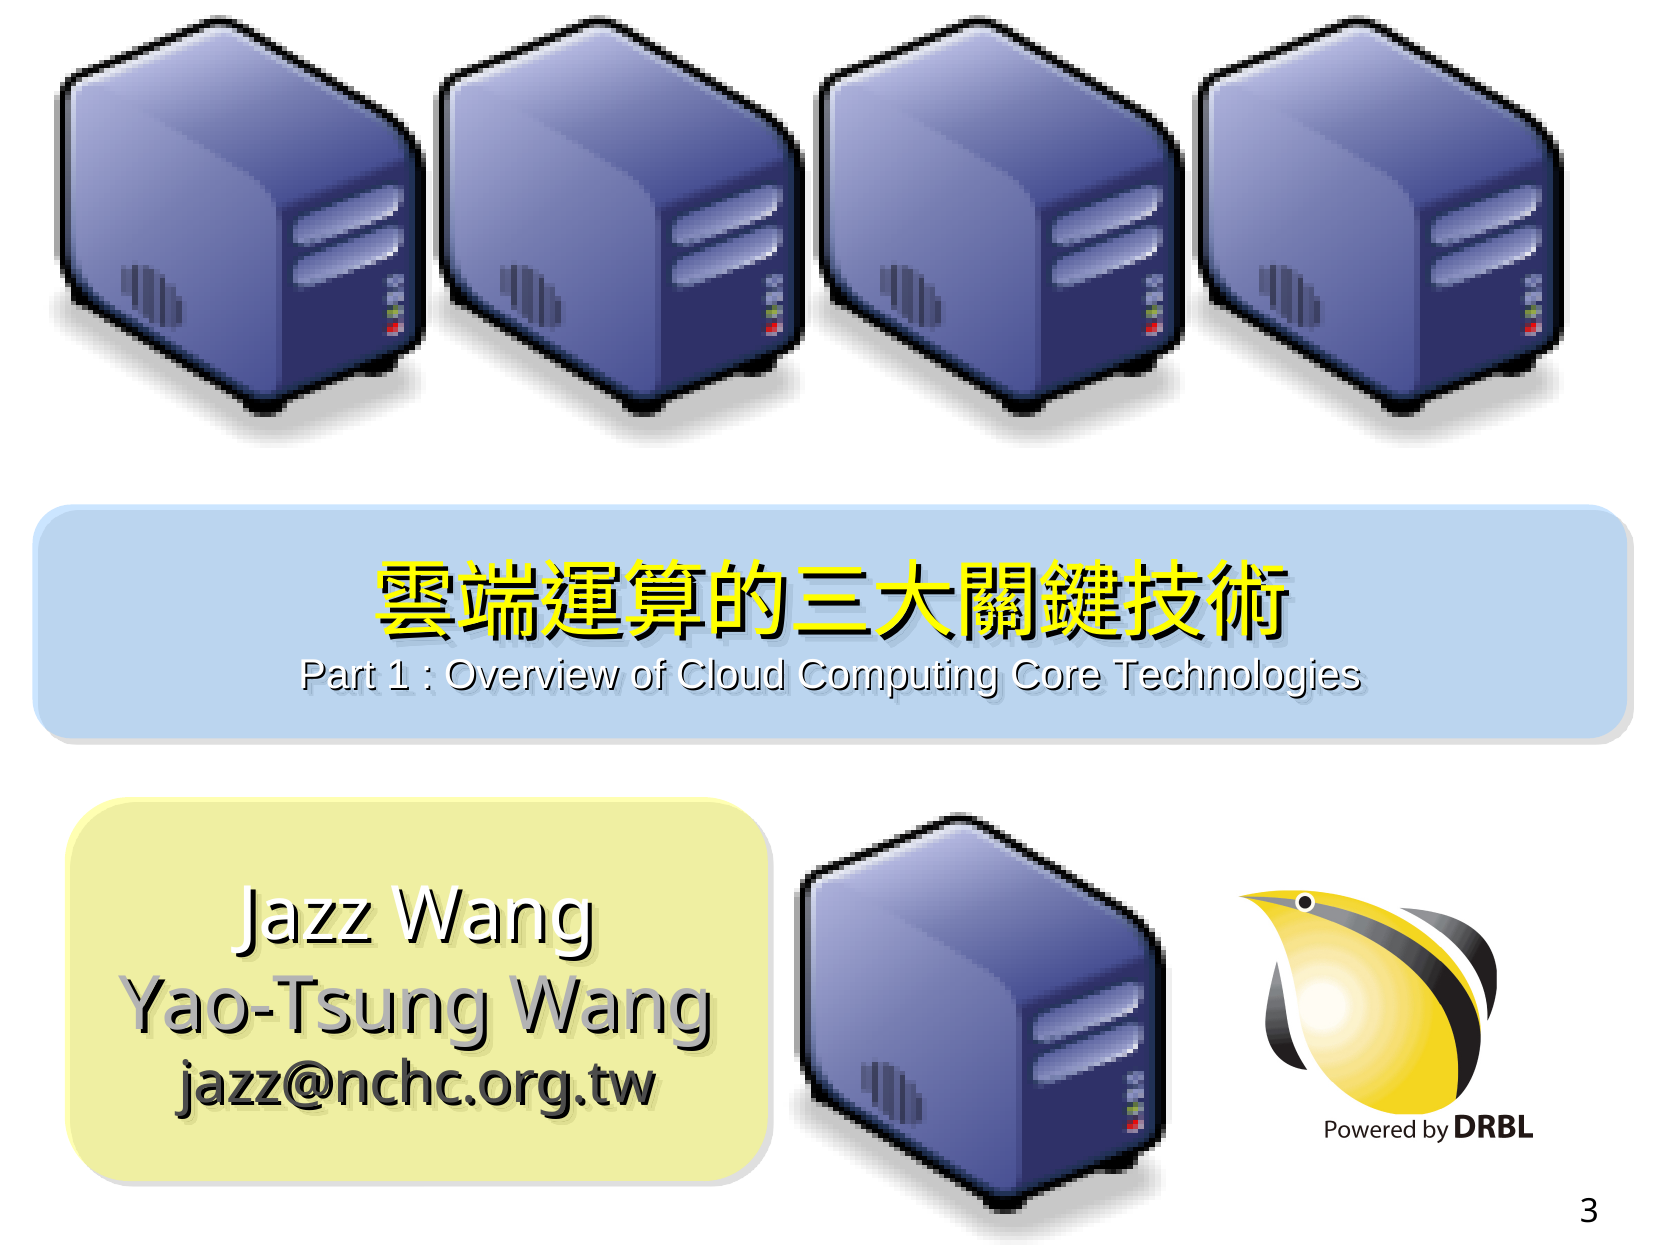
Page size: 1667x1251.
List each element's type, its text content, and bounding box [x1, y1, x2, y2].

picture [27, 2, 1609, 502]
picture [767, 800, 1211, 1249]
picture [1224, 874, 1548, 1152]
text_box 雲端運算的三大關鍵技術 Part 1 : Overview of Cloud Computing Core Technologies [32, 504, 1628, 739]
text_box Jazz Wang Yao-Tsung Wang jazz@nchc.org.tw [64, 797, 767, 1182]
